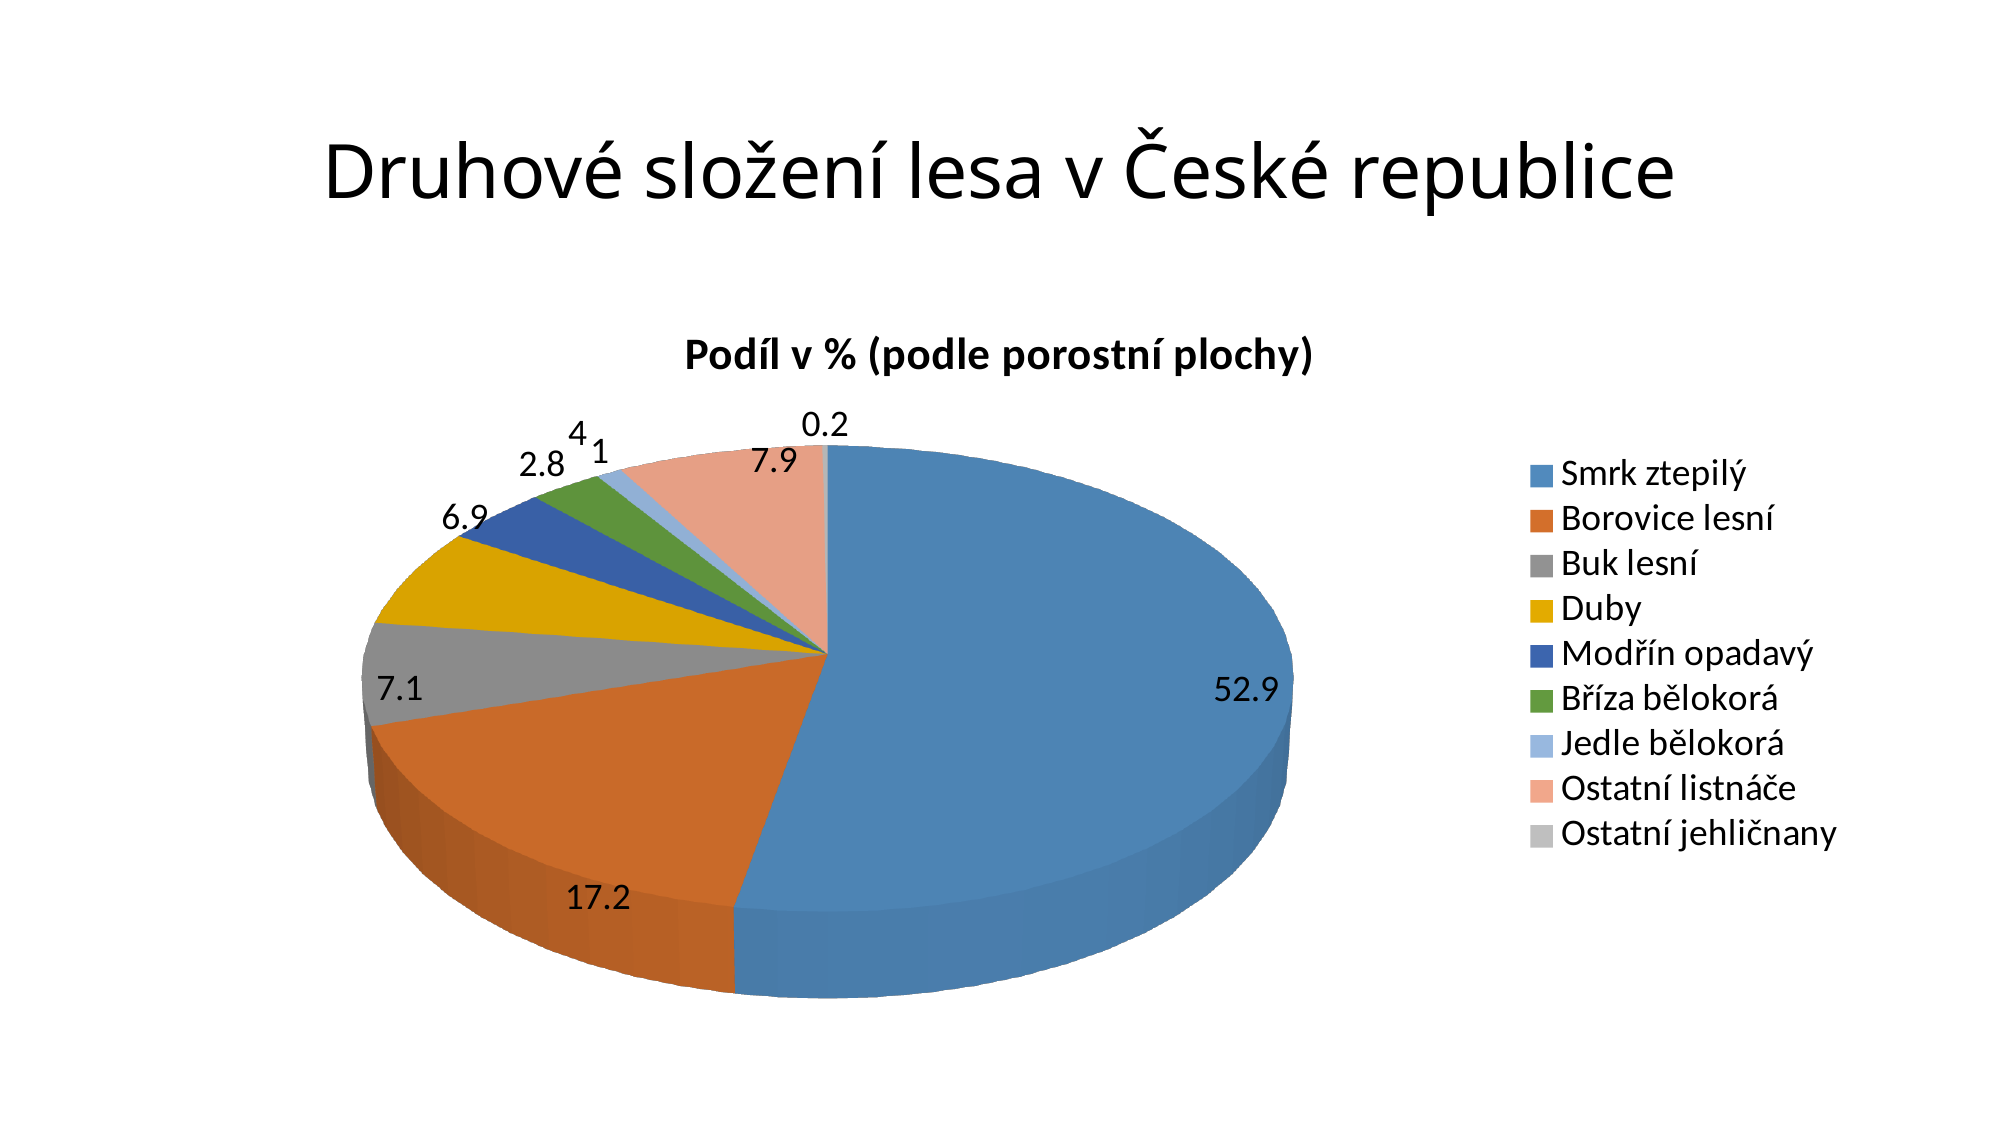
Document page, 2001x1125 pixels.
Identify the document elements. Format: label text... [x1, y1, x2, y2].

chart [137, 299, 1863, 1014]
title Druhové složení lesa v České republice [137, 59, 1863, 278]
